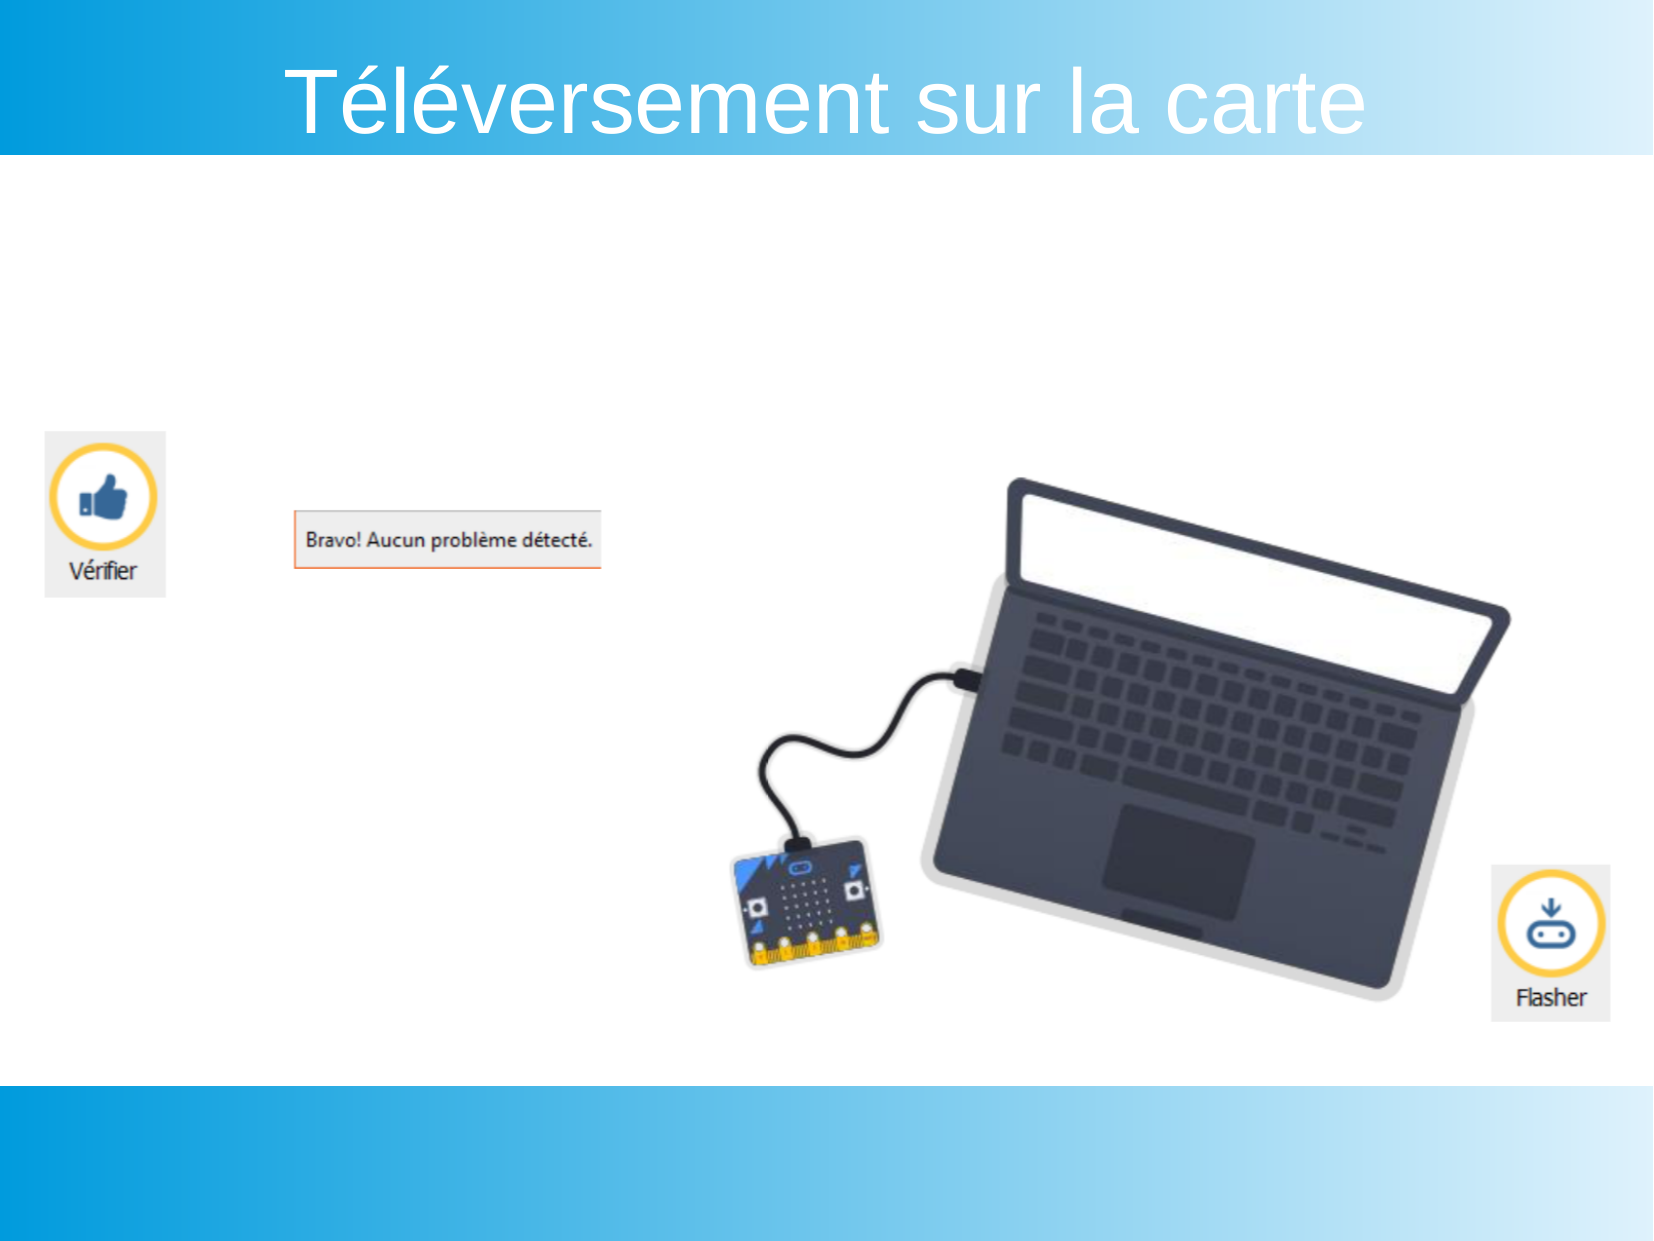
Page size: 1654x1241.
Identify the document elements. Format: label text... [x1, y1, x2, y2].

picture [0, 421, 1654, 1068]
title Téléversement sur la carte [82, 49, 1571, 155]
